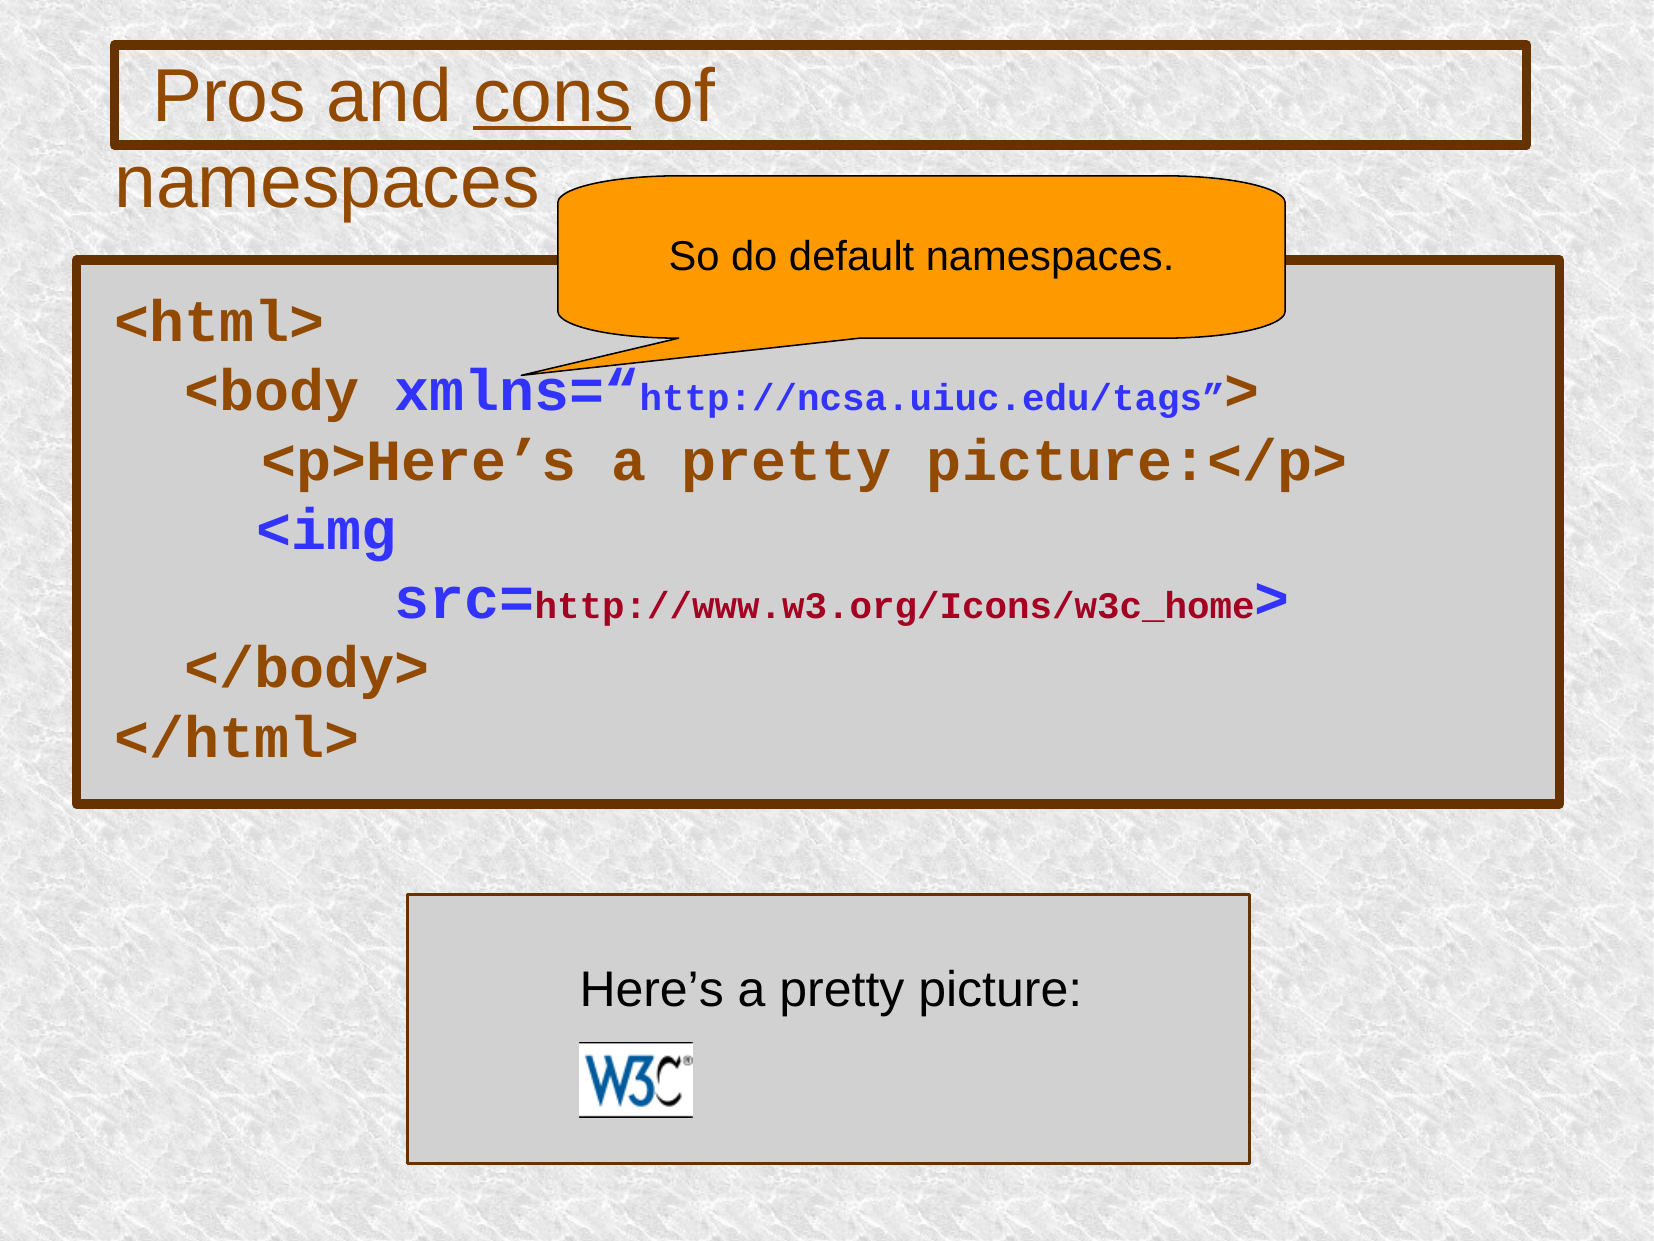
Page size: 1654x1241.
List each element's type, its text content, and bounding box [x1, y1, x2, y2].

text_box Here’s a pretty picture: [579, 964, 1084, 1087]
text_box So do default namespaces. [521, 175, 1286, 376]
text_box <html> <body xmlns=“http://ncsa.uiuc.edu/tags”> <p>Here’s a pretty picture:</p> <img src=http://www.w3.org/Icons/w3c_home> </body> </html> [76, 259, 1560, 804]
title Pros and cons of namespaces [114, 45, 1527, 146]
text_box [407, 894, 1250, 1164]
picture [0, 0, 1654, 1241]
